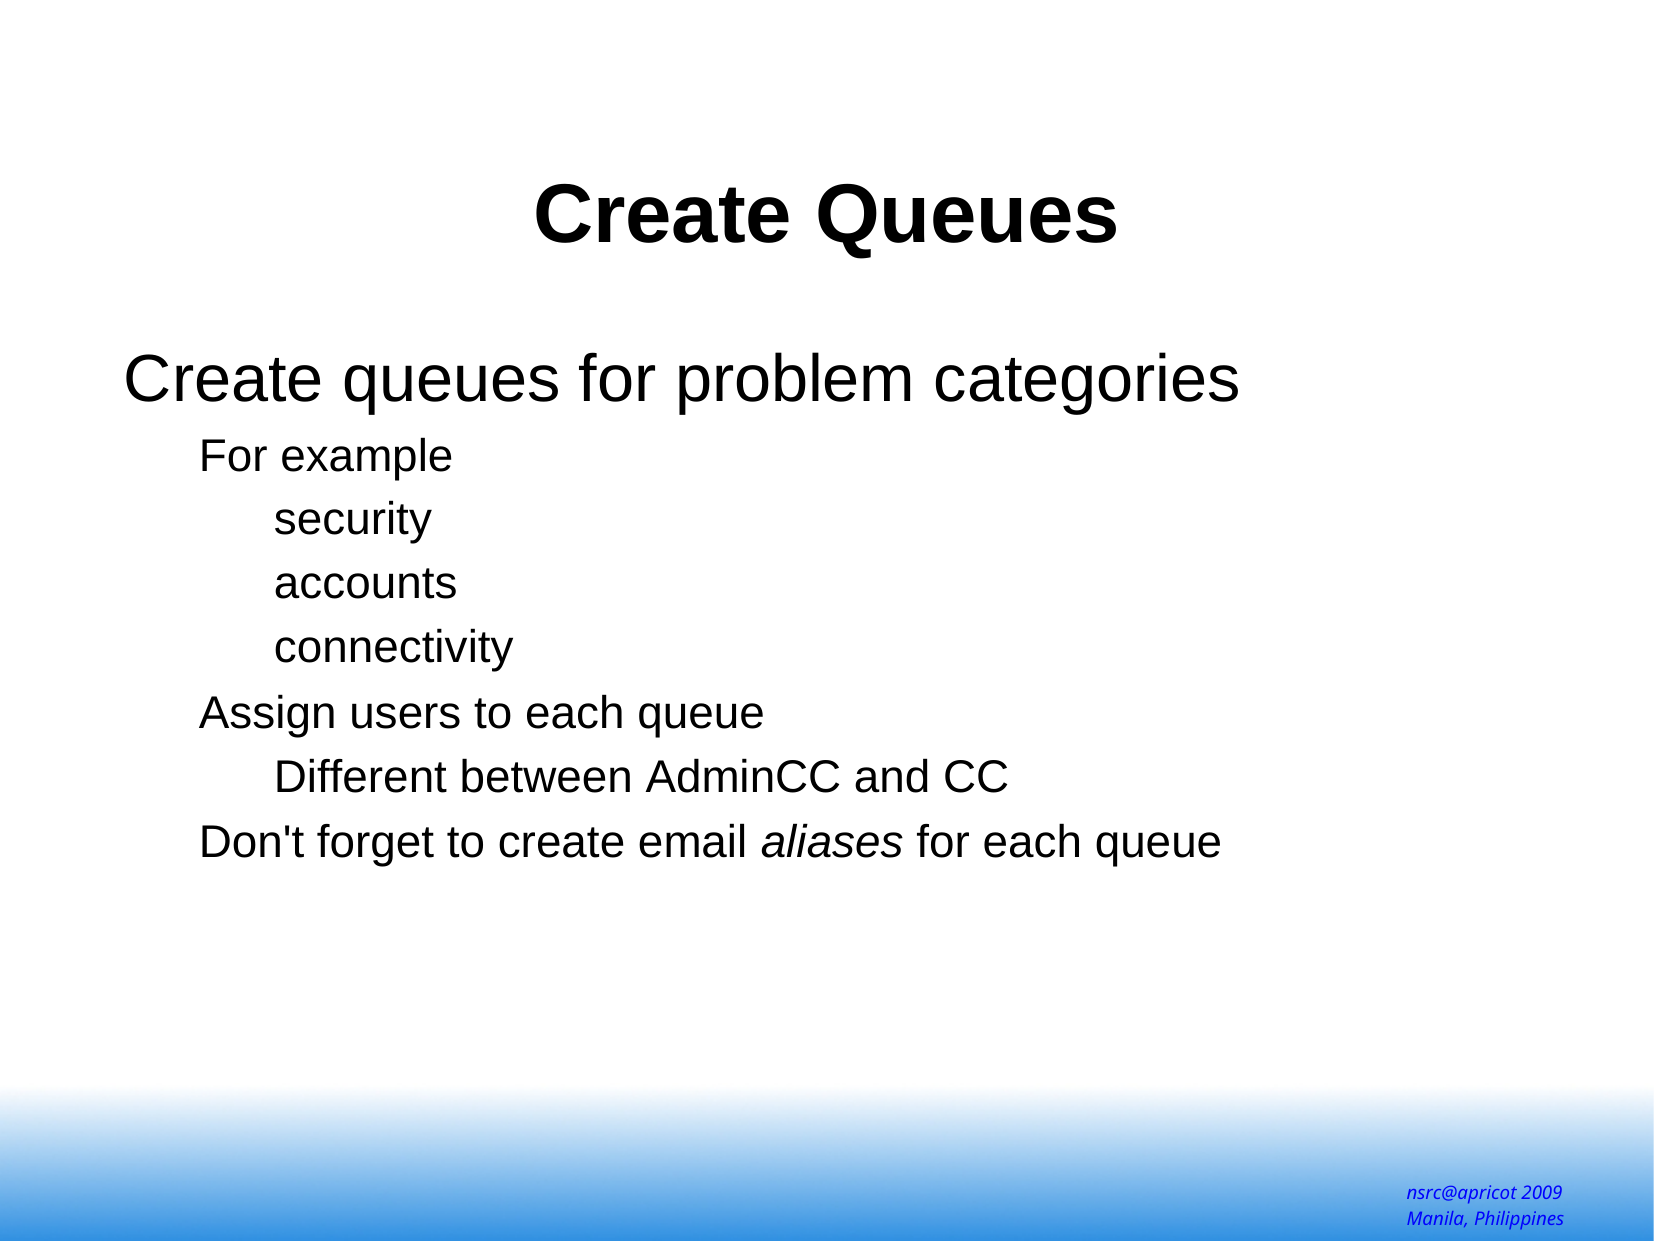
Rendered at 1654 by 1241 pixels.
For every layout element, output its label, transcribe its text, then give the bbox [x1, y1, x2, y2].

list Create queues for problem categories For example security accounts connectivity Assign users to each queue Different between AdminCC and CC Don't forget to create email aliases for each queue [124, 340, 1530, 1085]
picture [0, 1083, 1654, 1241]
title Create Queues [124, 101, 1530, 326]
